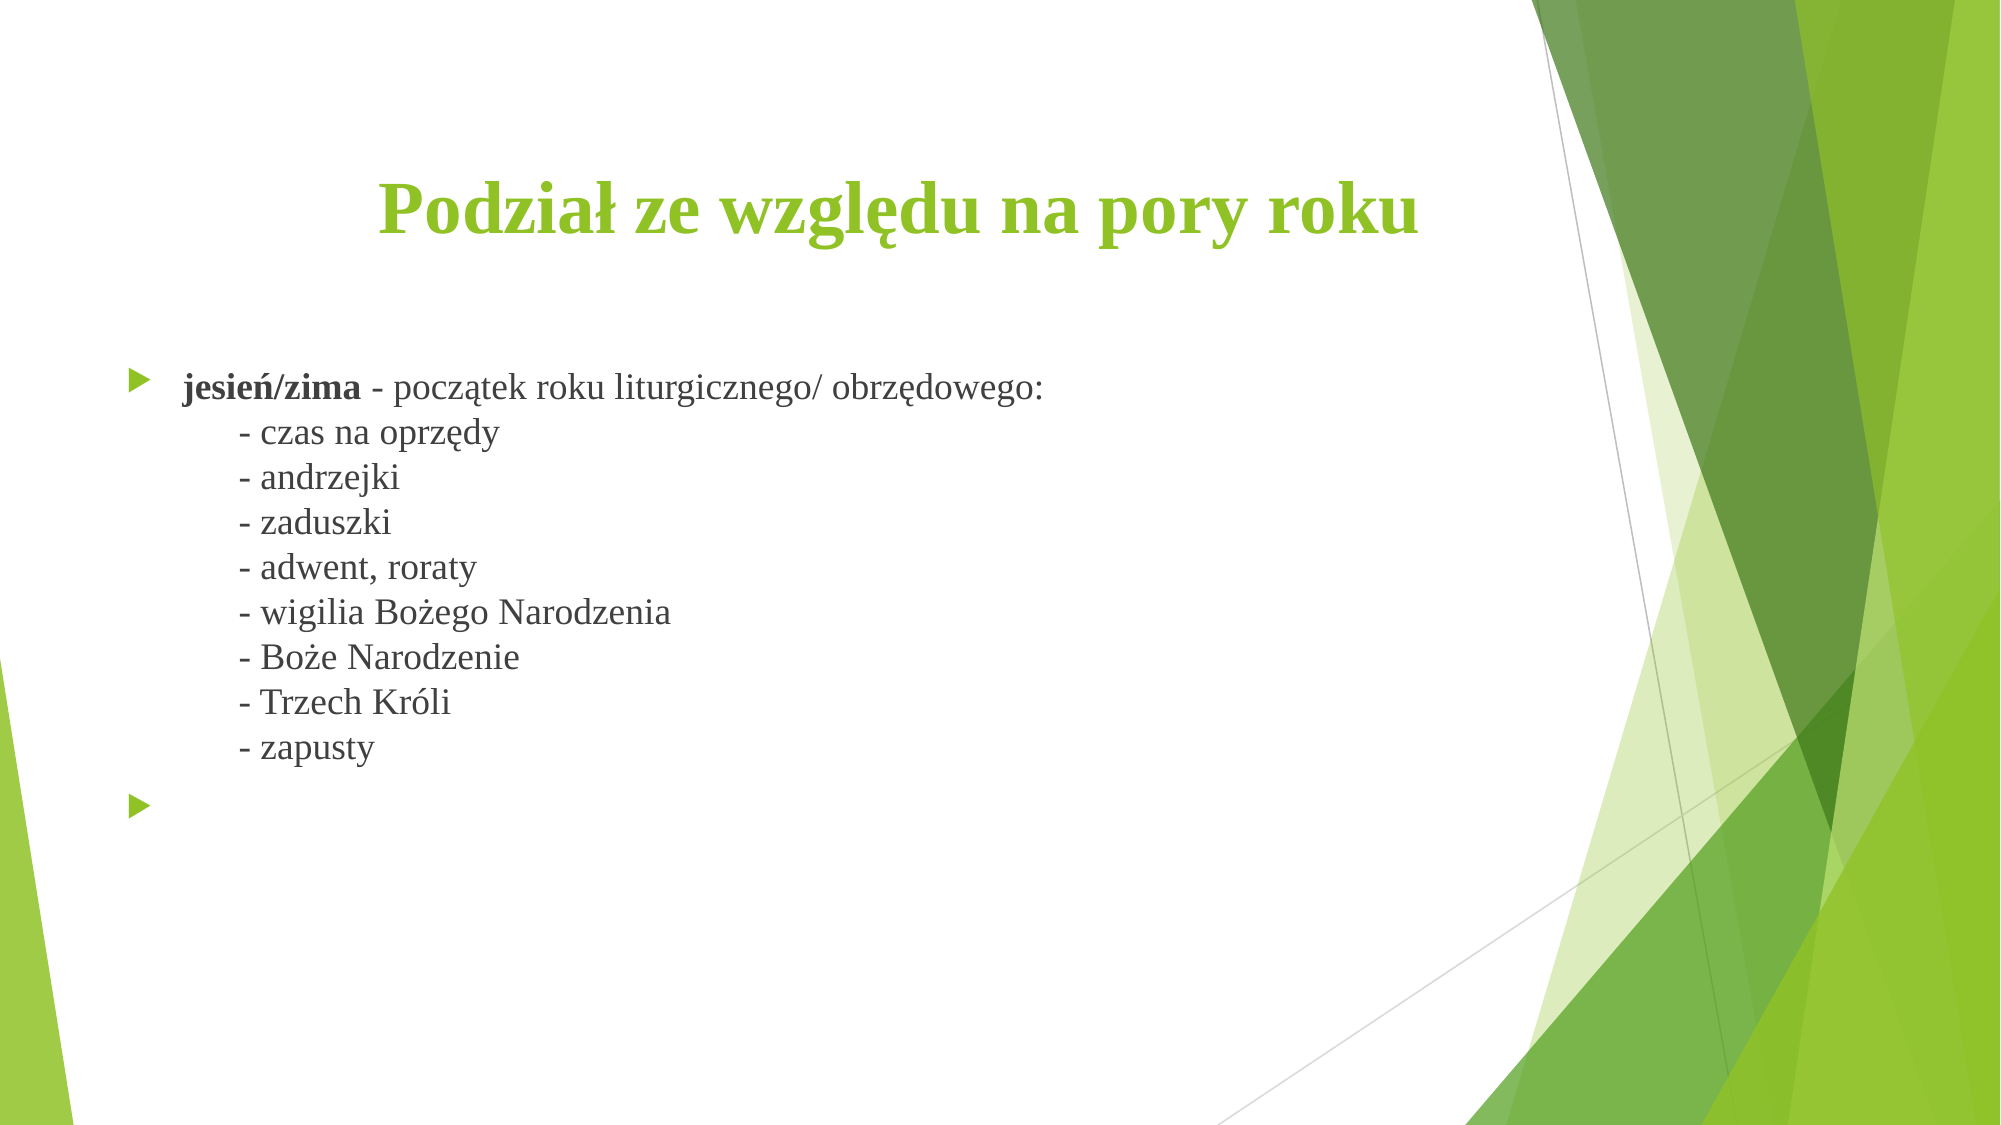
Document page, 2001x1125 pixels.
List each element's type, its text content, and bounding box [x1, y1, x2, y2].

title Podział ze względu na pory roku [111, 151, 1689, 329]
list jesień/zima - początek roku liturgicznego/ obrzędowego: - czas na oprzędy - andrzejki - zaduszki - adwent, roraty - wigilia Bożego Narodzenia - Boże Narodzenie - Trzech Króli - zapusty [111, 354, 1522, 992]
